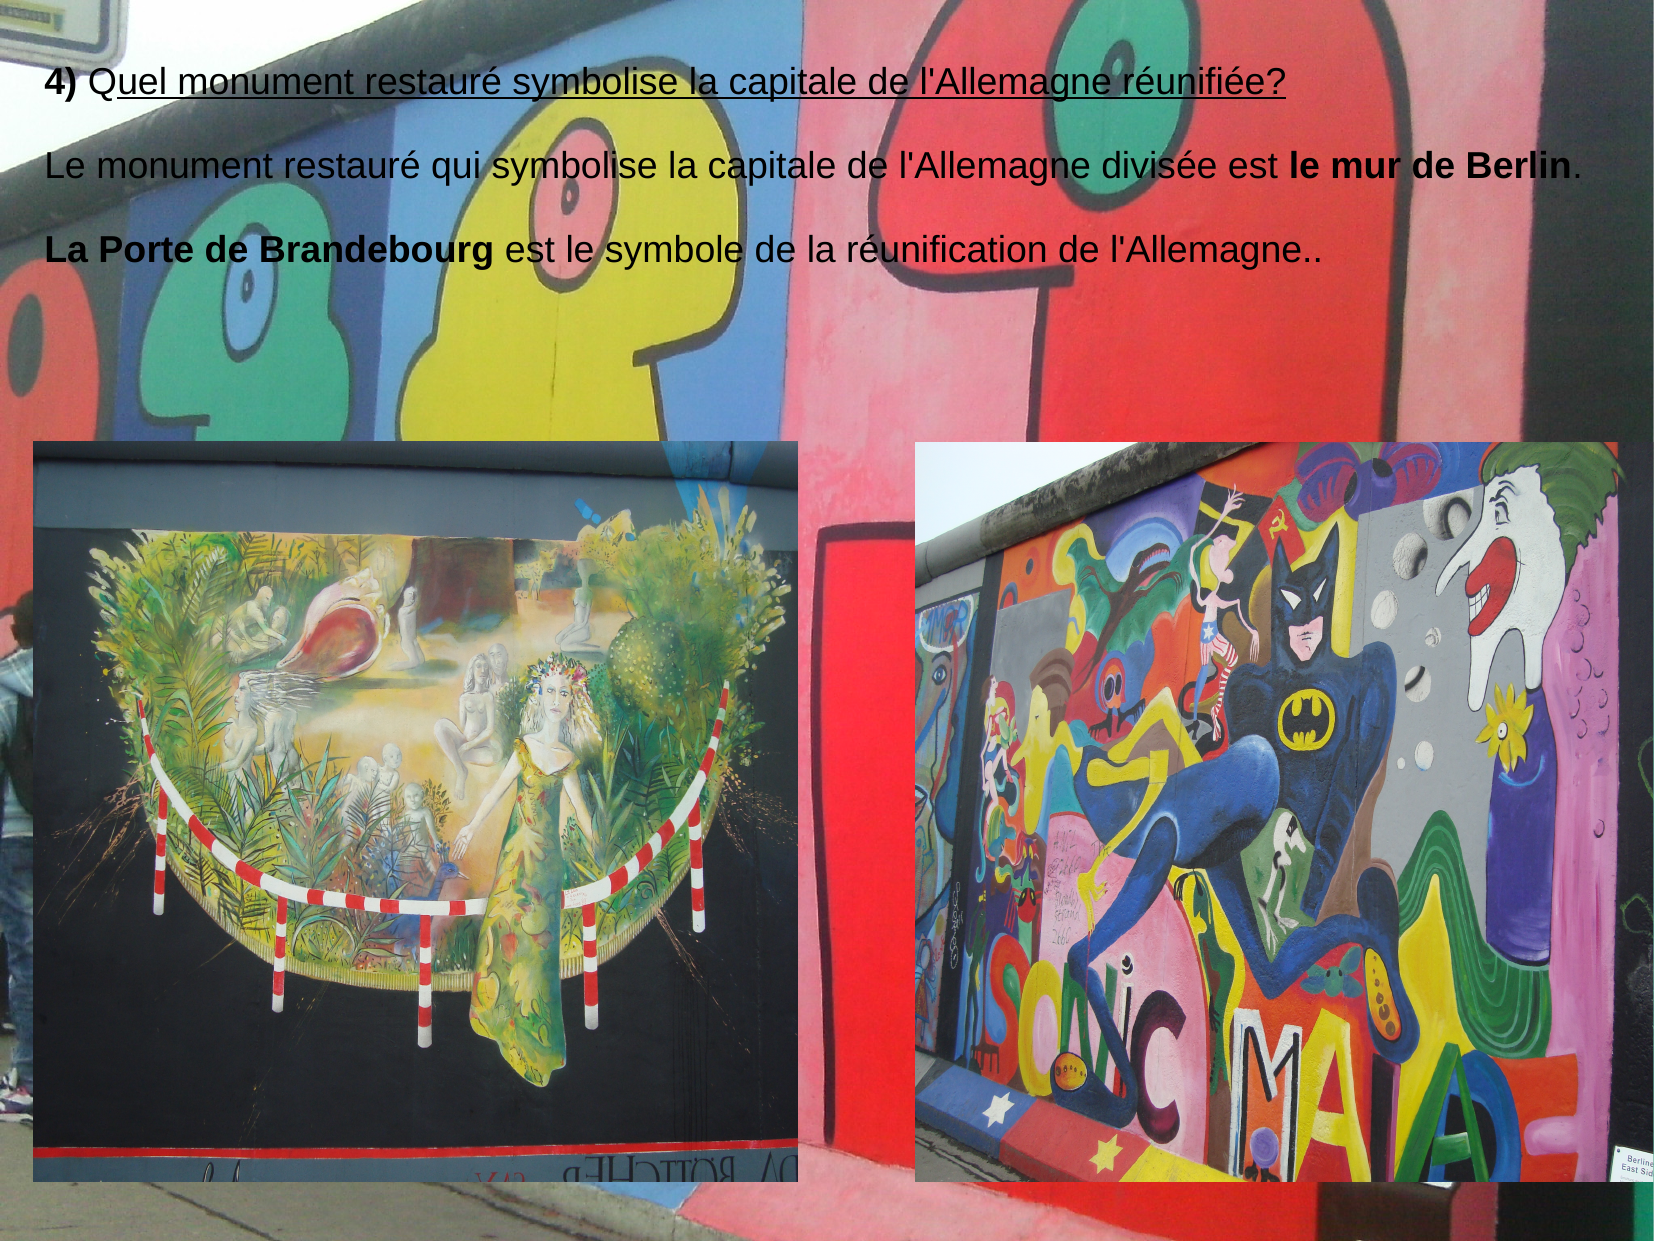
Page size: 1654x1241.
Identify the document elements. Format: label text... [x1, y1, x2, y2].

text_box 4) Quel monument restauré symbolise la capitale de l'Allemagne réunifiée? Le monument restauré qui symbolise la capitale de l'Allemagne divisée est le mur de Berlin. La Porte de Brandebourg est le symbole de la réunification de l'Allemagne.. [29, 53, 1598, 282]
picture [0, 0, 1654, 1241]
